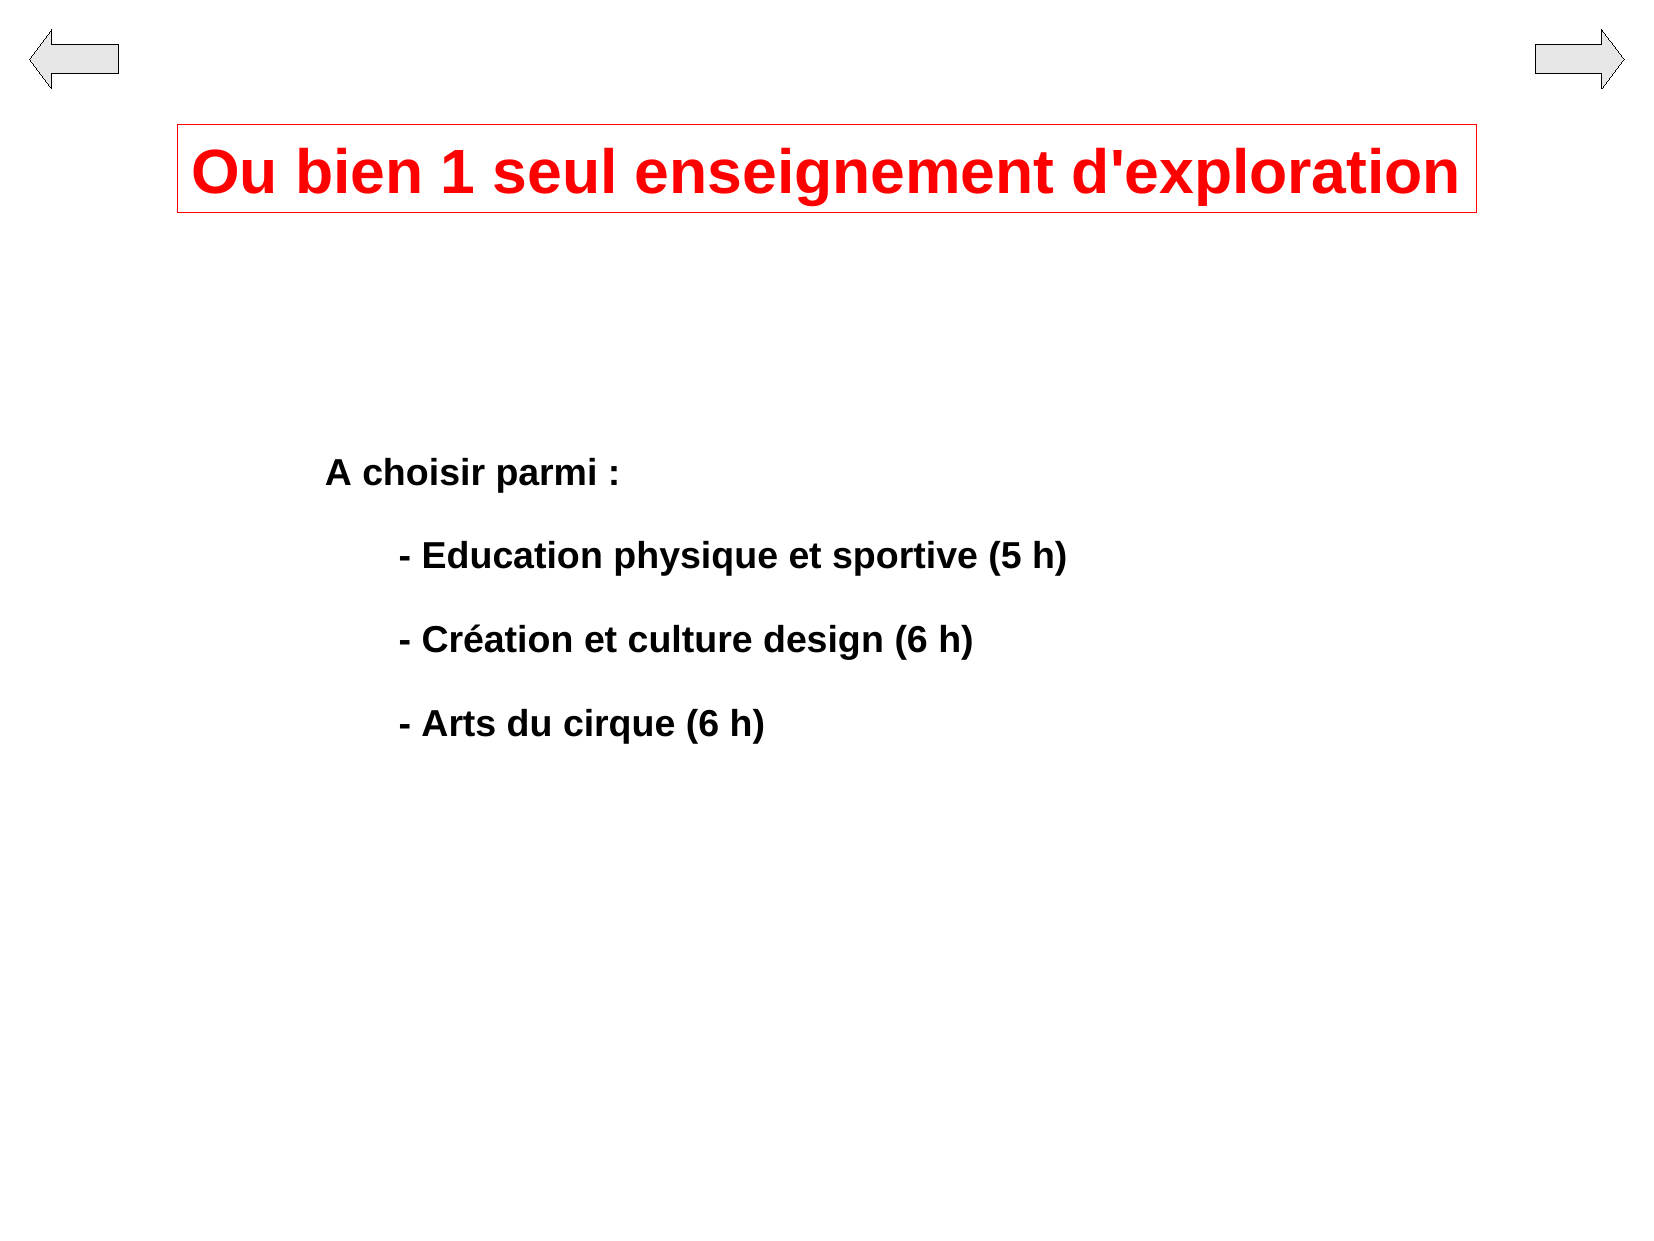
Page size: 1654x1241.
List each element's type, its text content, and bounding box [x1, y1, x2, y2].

text_box A choisir parmi : - Education physique et sportive (5 h) - Création et culture design (6 h) - Arts du cirque (6 h) [236, 401, 1300, 963]
text_box [29, 29, 119, 89]
text_box [1535, 29, 1625, 89]
text_box Ou bien 1 seul enseignement d'exploration [0, 129, 1654, 217]
